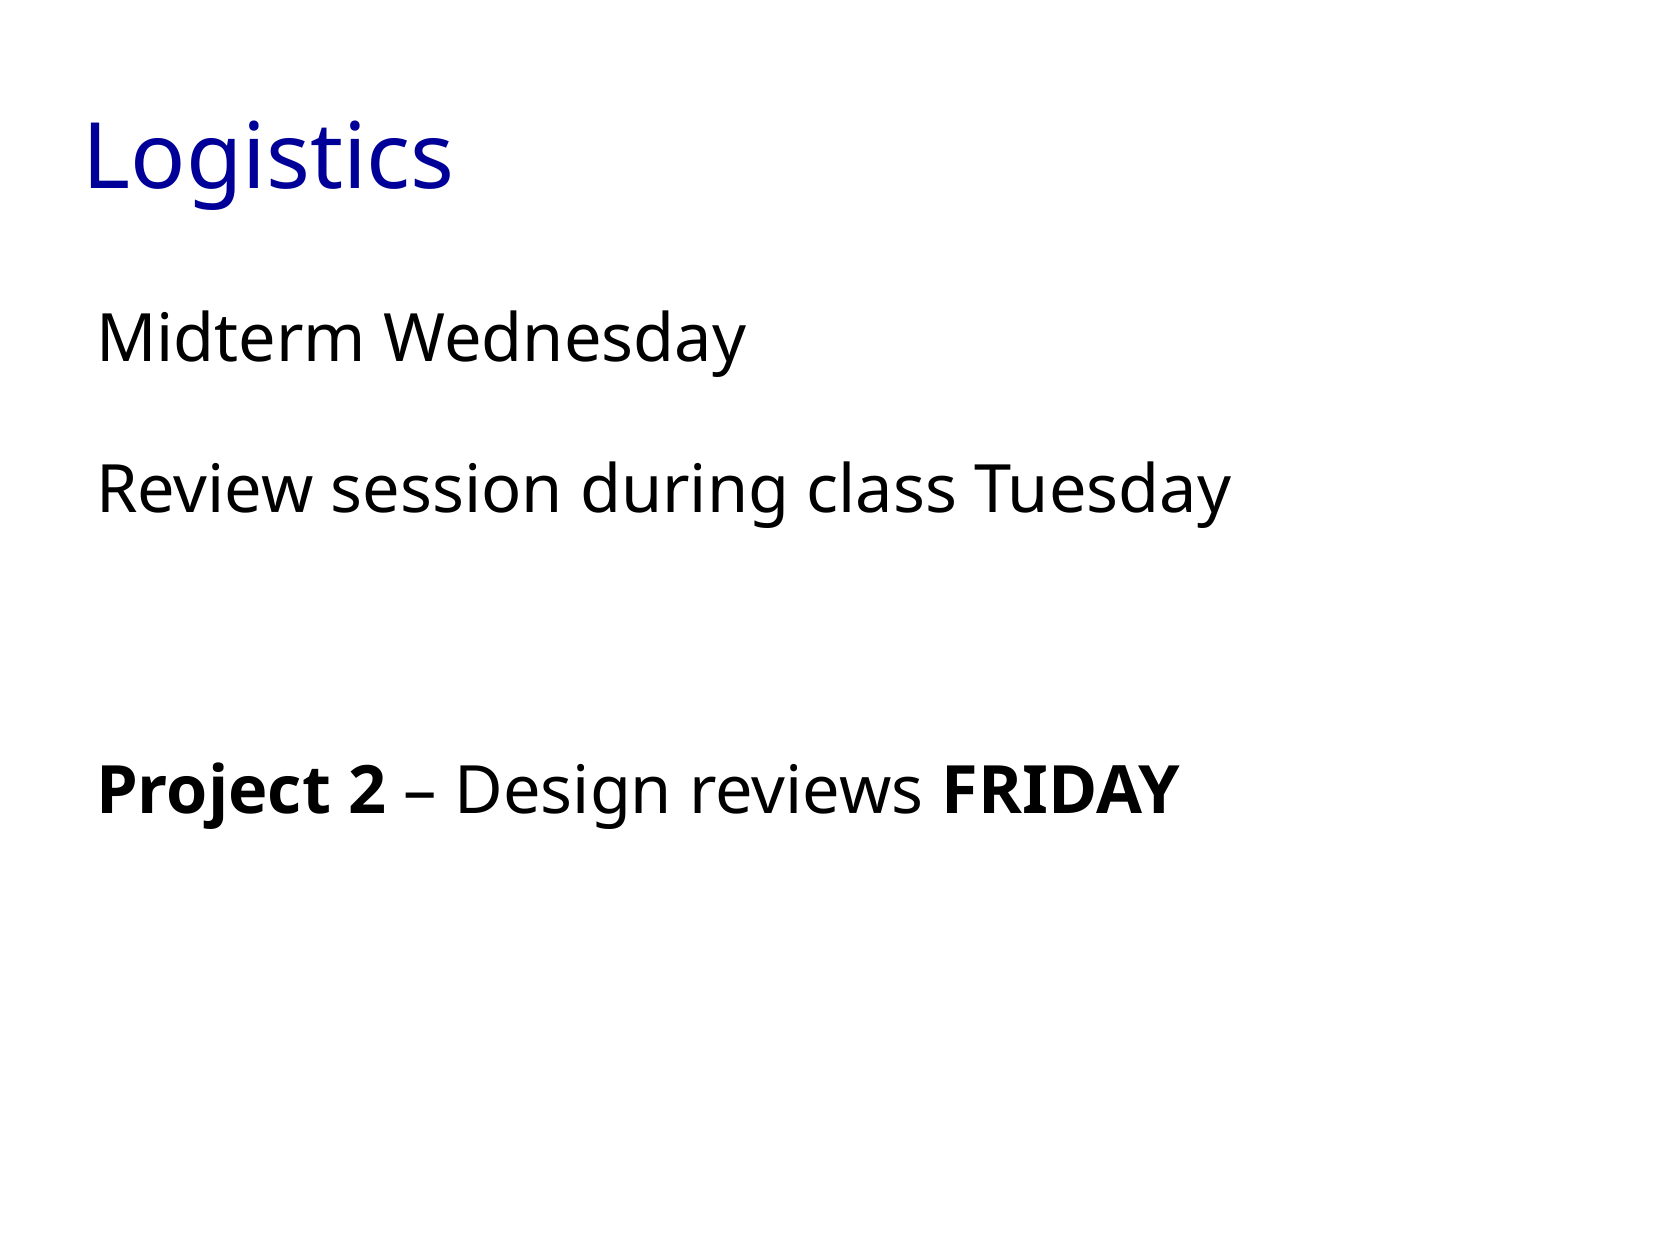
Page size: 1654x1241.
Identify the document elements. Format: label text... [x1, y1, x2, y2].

title Logistics [82, 49, 1571, 257]
list Midterm Wednesday Review session during class Tuesday Project 2 – Design reviews FRIDAY [60, 290, 1571, 1096]
